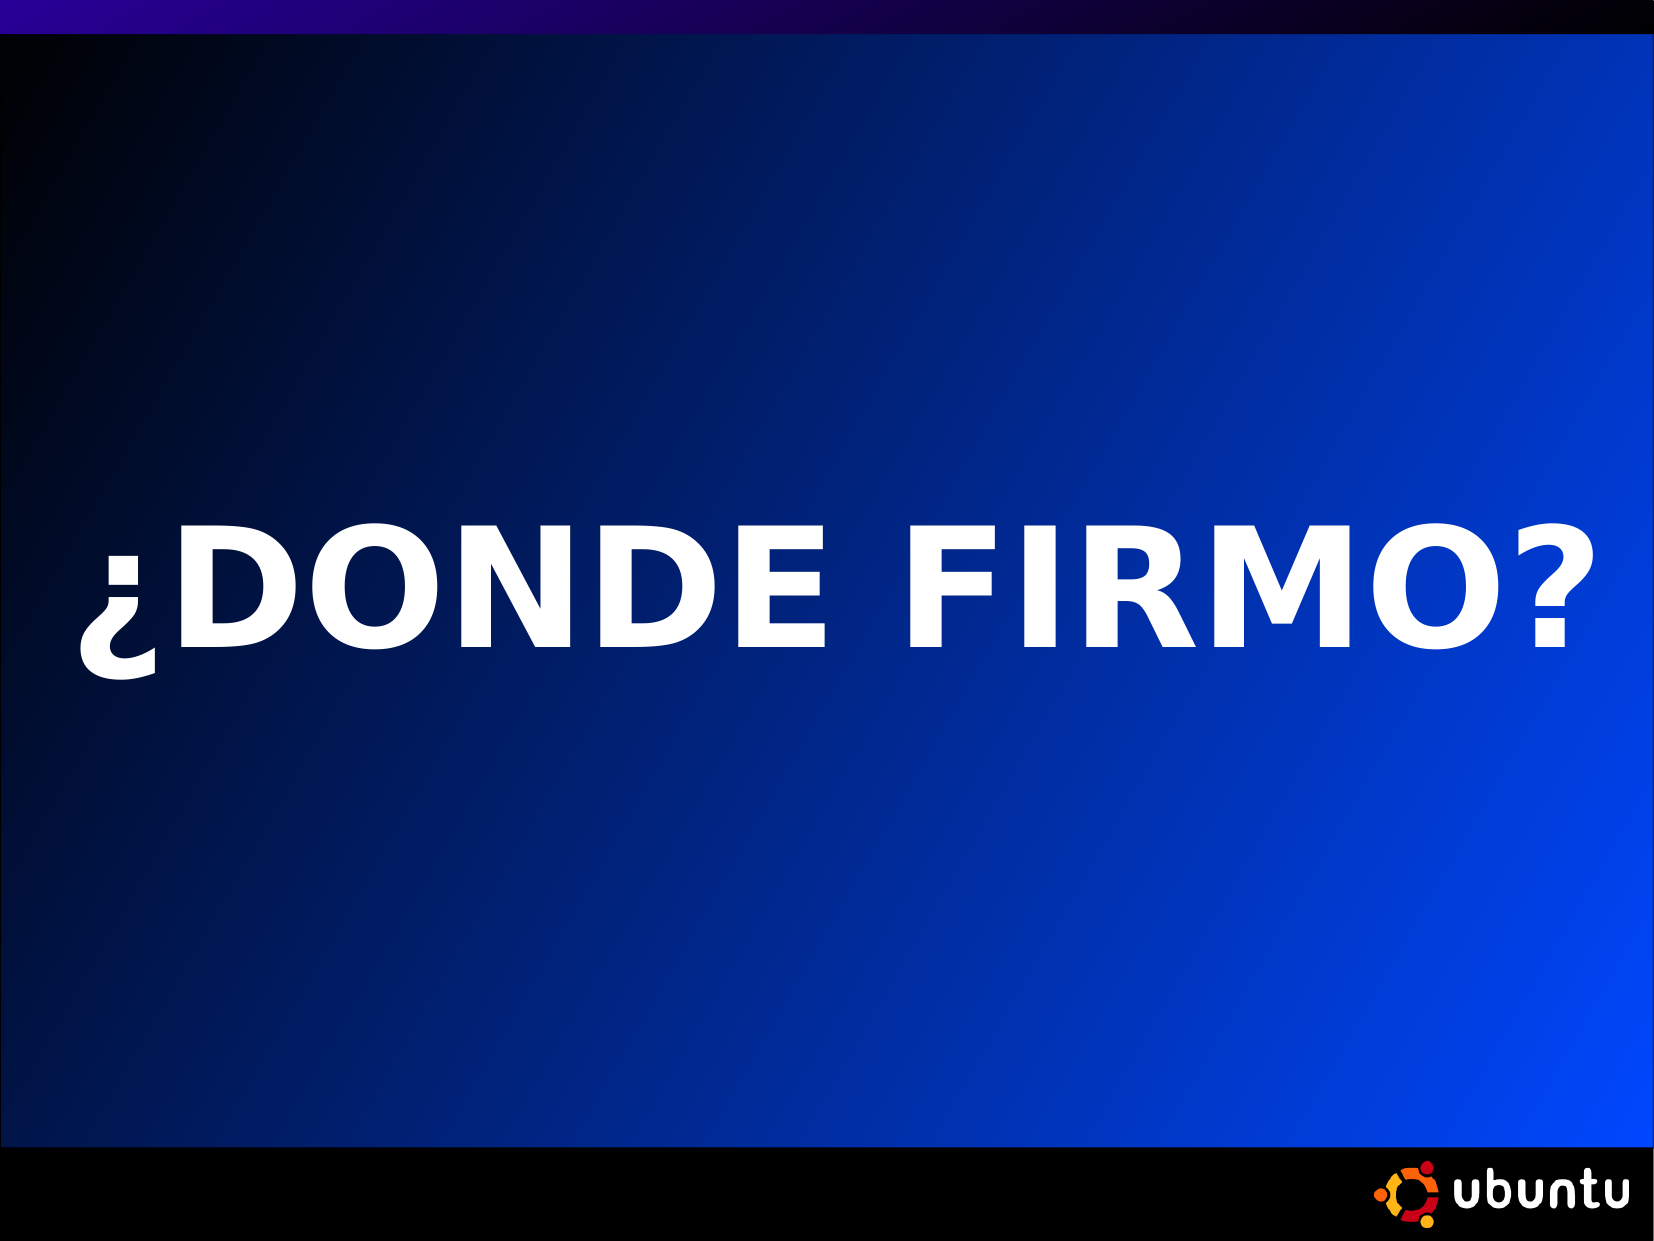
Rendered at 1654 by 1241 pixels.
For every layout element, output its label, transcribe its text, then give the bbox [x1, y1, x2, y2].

text_box ¿DONDE FIRMO? [69, 490, 1606, 722]
text_box [0, 0, 1654, 1241]
picture [1374, 1161, 1629, 1228]
